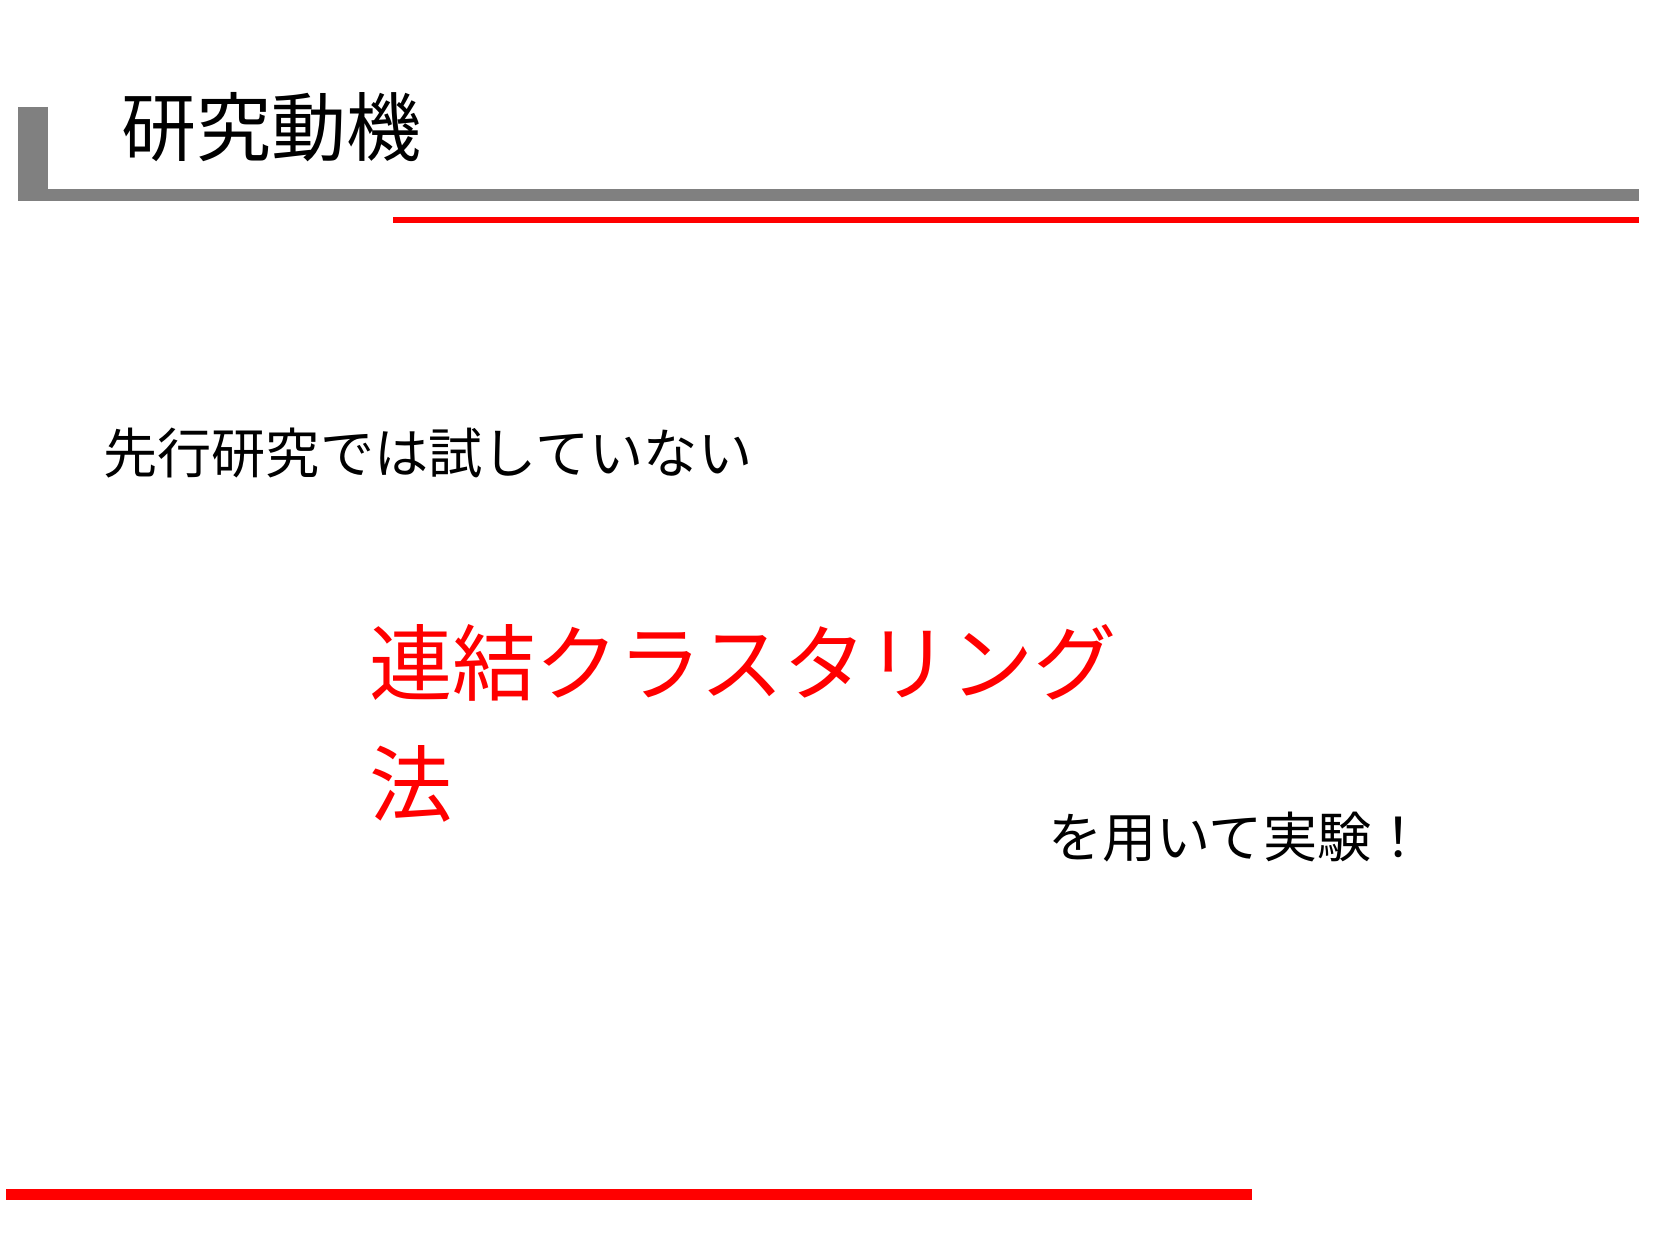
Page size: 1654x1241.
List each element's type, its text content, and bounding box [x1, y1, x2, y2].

text_box を用いて実験！ [1033, 787, 1536, 857]
text_box 連結クラスタリング法 [354, 590, 1182, 689]
title 研究動機 [121, 18, 1534, 226]
text_box 先行研究では試していない [88, 403, 1063, 473]
